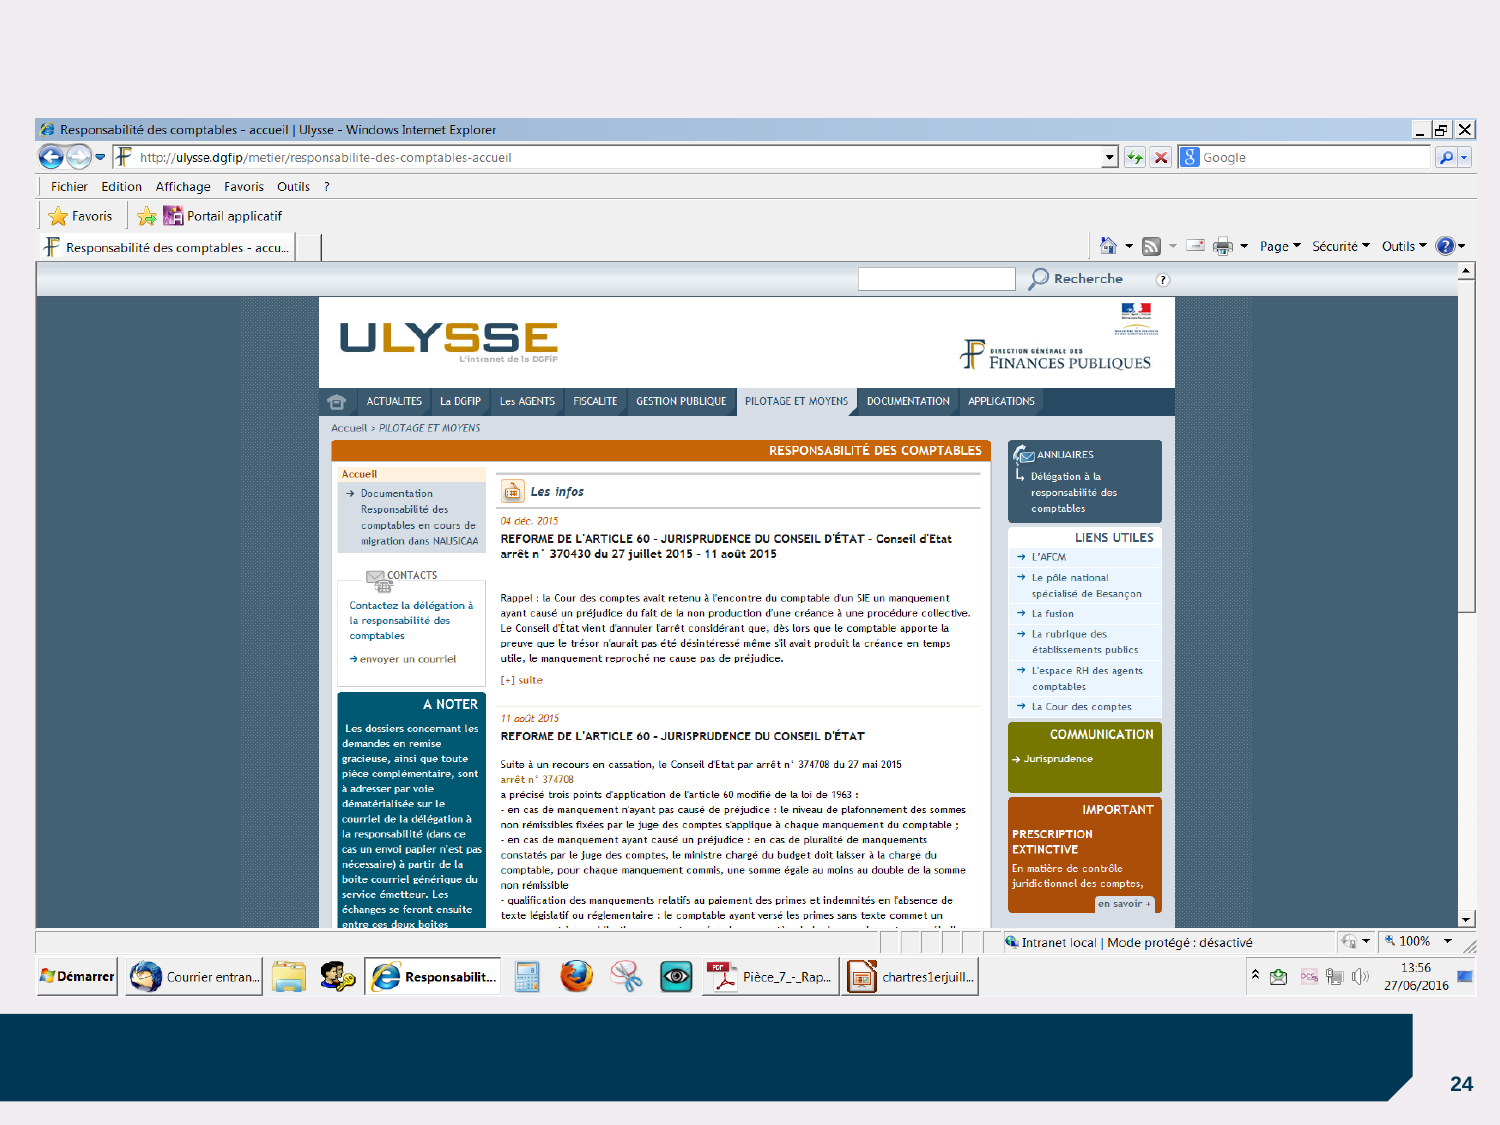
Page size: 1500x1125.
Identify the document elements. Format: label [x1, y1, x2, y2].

picture [35, 118, 1477, 997]
